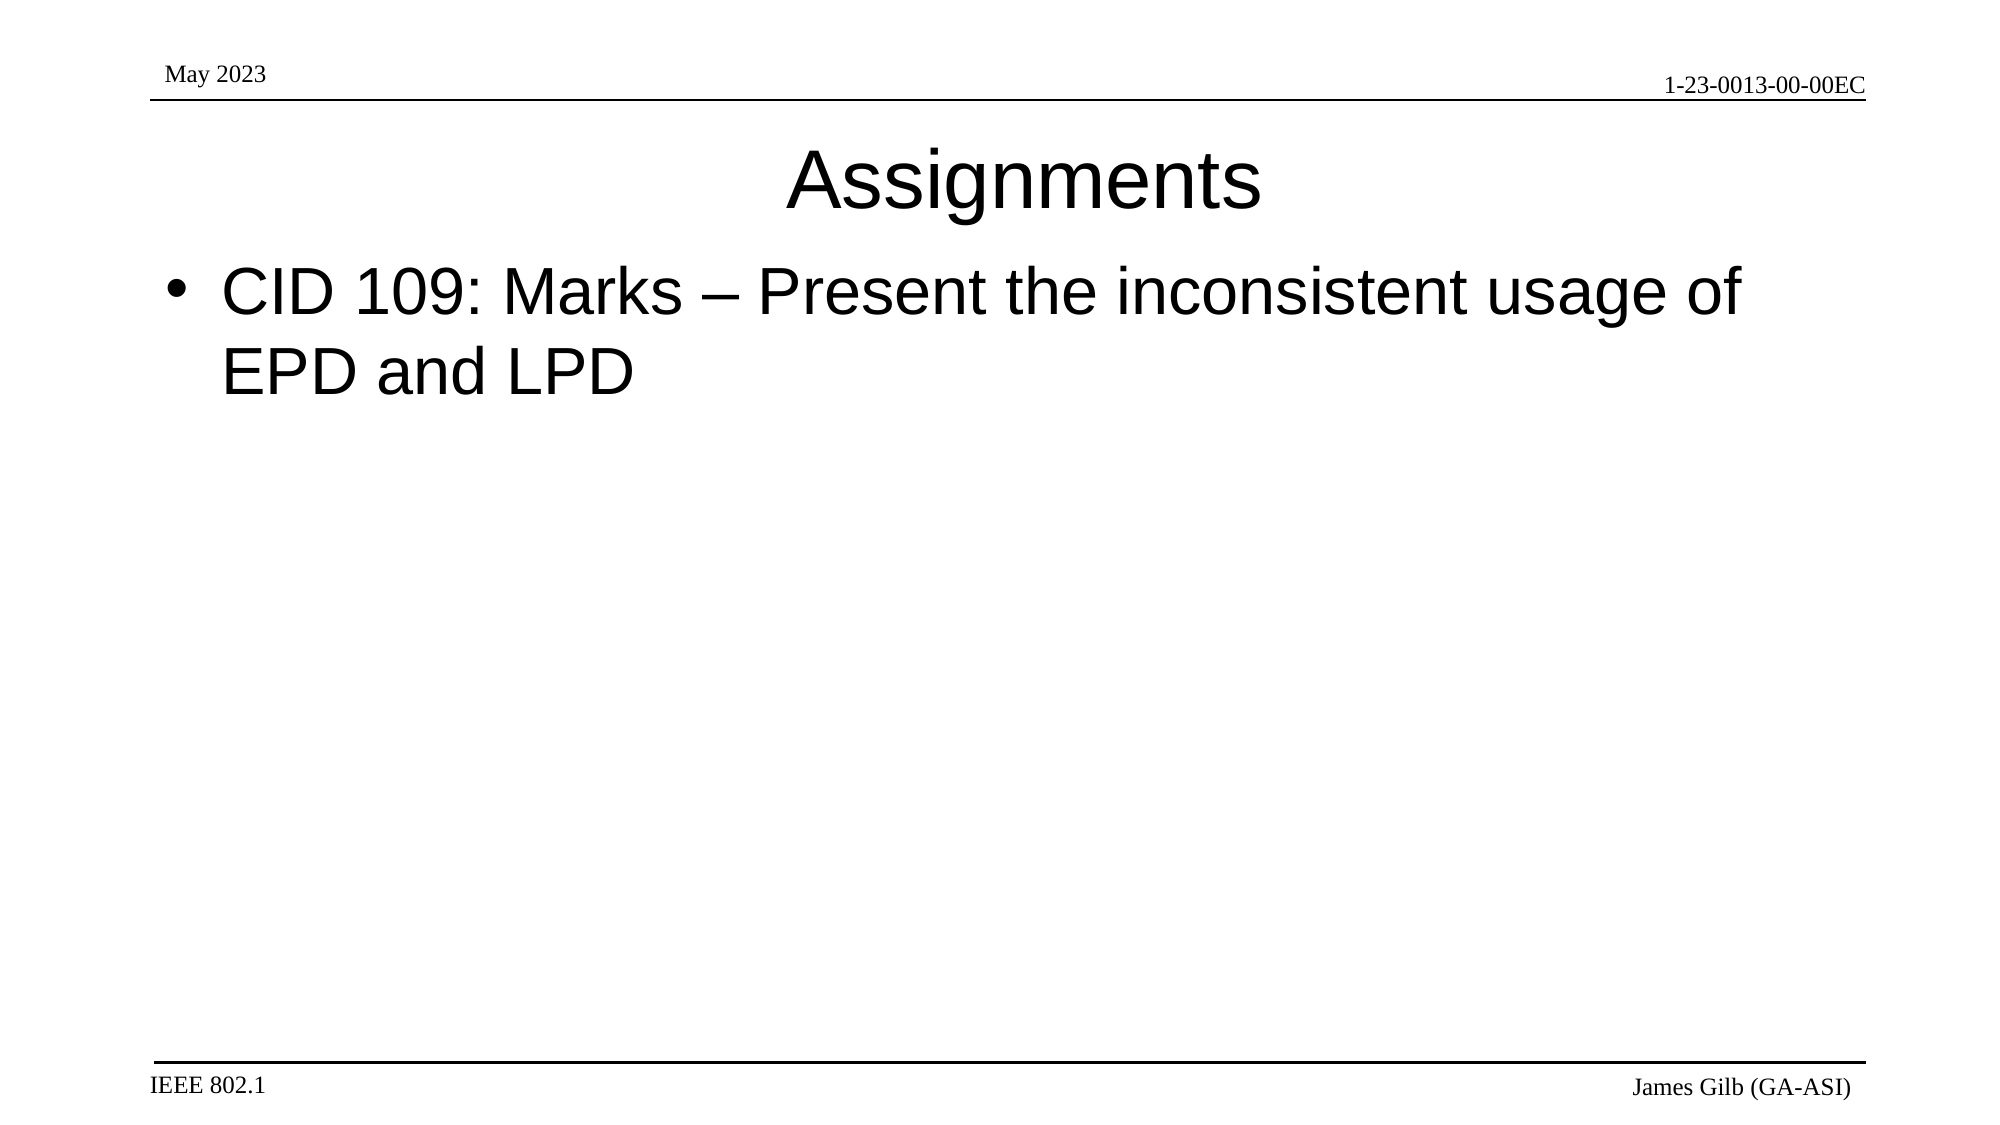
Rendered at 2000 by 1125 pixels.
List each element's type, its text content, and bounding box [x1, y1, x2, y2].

title Assignments [149, 112, 1900, 238]
list CID 109: Marks – Present the inconsistent usage of EPD and LPD [149, 239, 1900, 1051]
